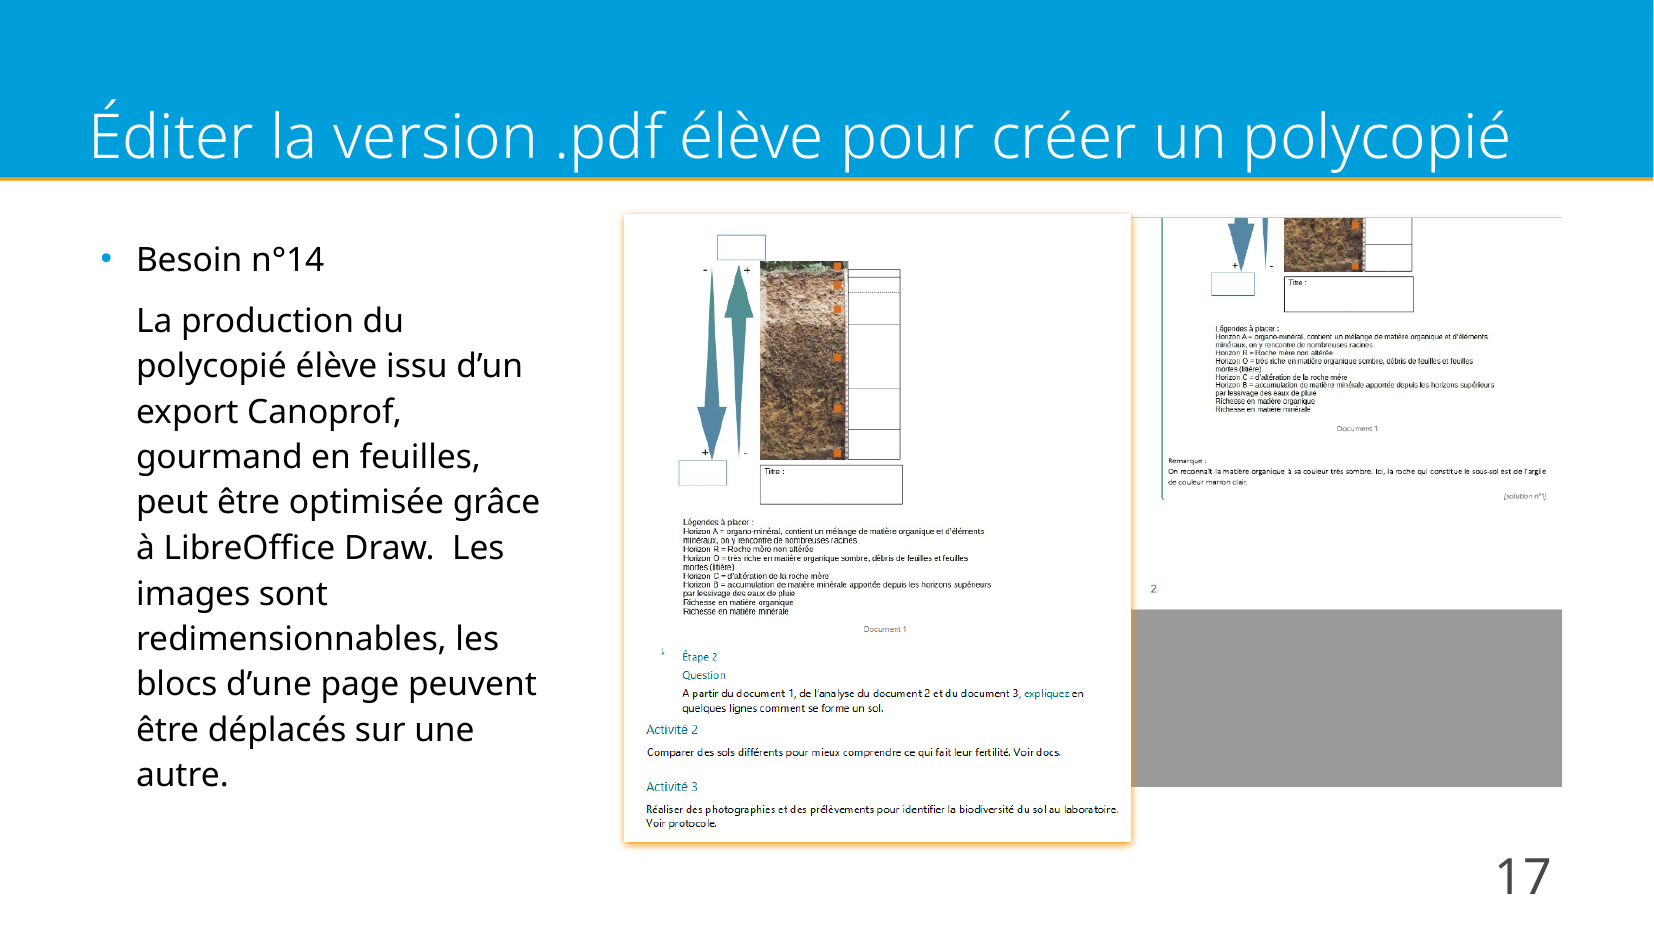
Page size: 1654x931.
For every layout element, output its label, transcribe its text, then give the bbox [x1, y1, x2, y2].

picture [0, 181, 1654, 931]
title Éditer la version .pdf élève pour créer un polycopié [88, 14, 1565, 178]
list Besoin n°14 La production du polycopié élève issu d’un export Canoprof, gourmand en feuilles, peut être optimisée grâce à LibreOffice Draw. Les images sont redimensionnables, les blocs d’une page peuvent être déplacés sur une autre. [88, 236, 562, 813]
